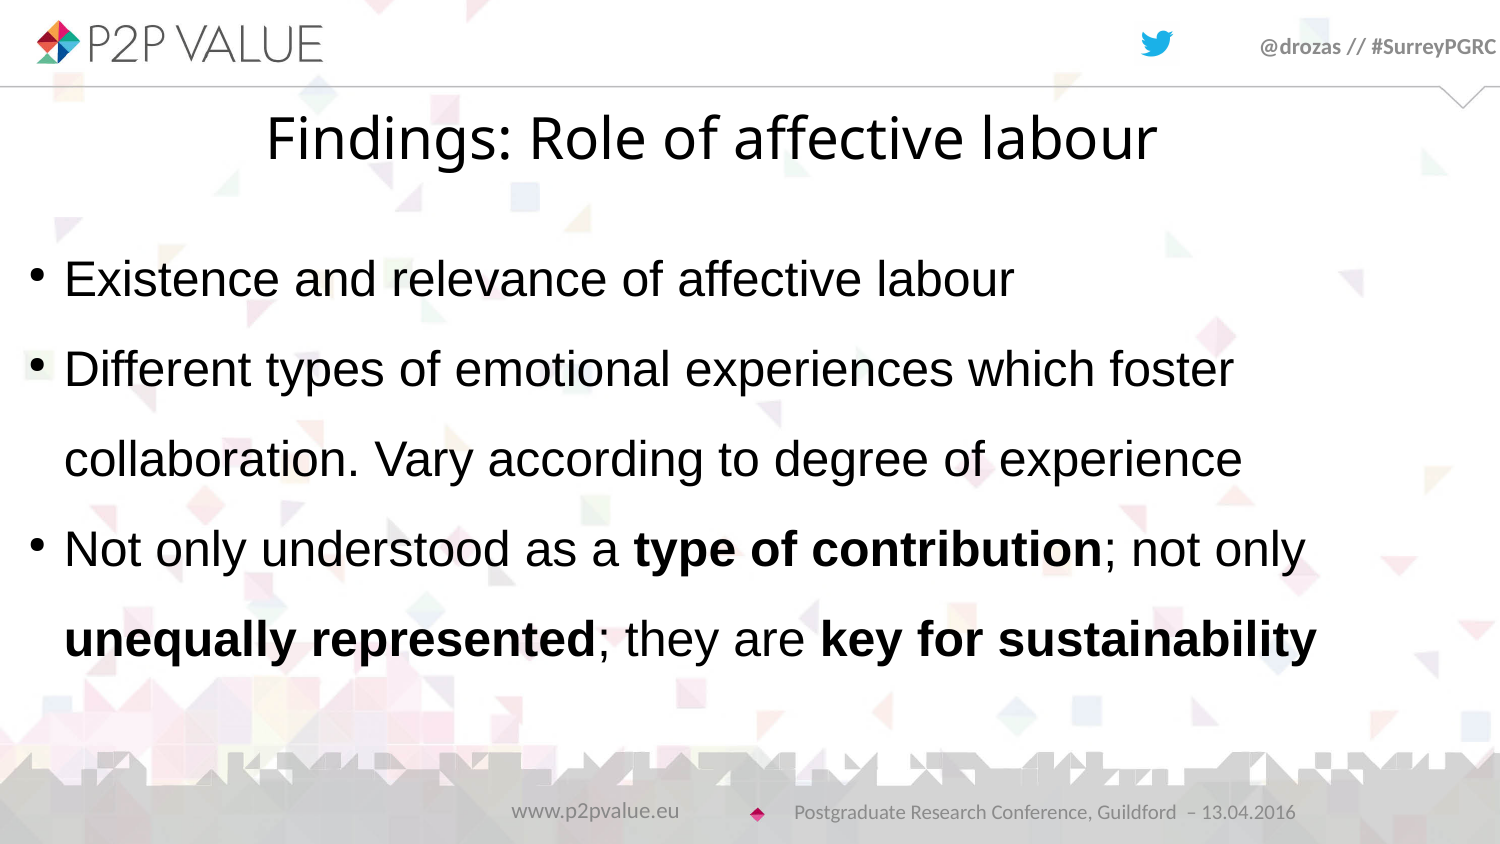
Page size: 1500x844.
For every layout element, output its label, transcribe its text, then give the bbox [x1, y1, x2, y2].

title Findings: Role of affective labour [60, 92, 1366, 181]
subtitle Existence and relevance of affective labour Different types of emotional experiences which foster collaboration. Vary according to degree of experience Not only understood as a type of contribution; not only unequally represented; they are key for sustainability [15, 210, 1496, 766]
text_box Postgraduate Research Conference, Guildford – 13.04.2016 [780, 788, 1474, 834]
text_box www.p2pvalue.eu [505, 789, 724, 829]
text_box @drozas // #SurreyPGRC [1155, 15, 1500, 76]
picture [0, 0, 1500, 844]
